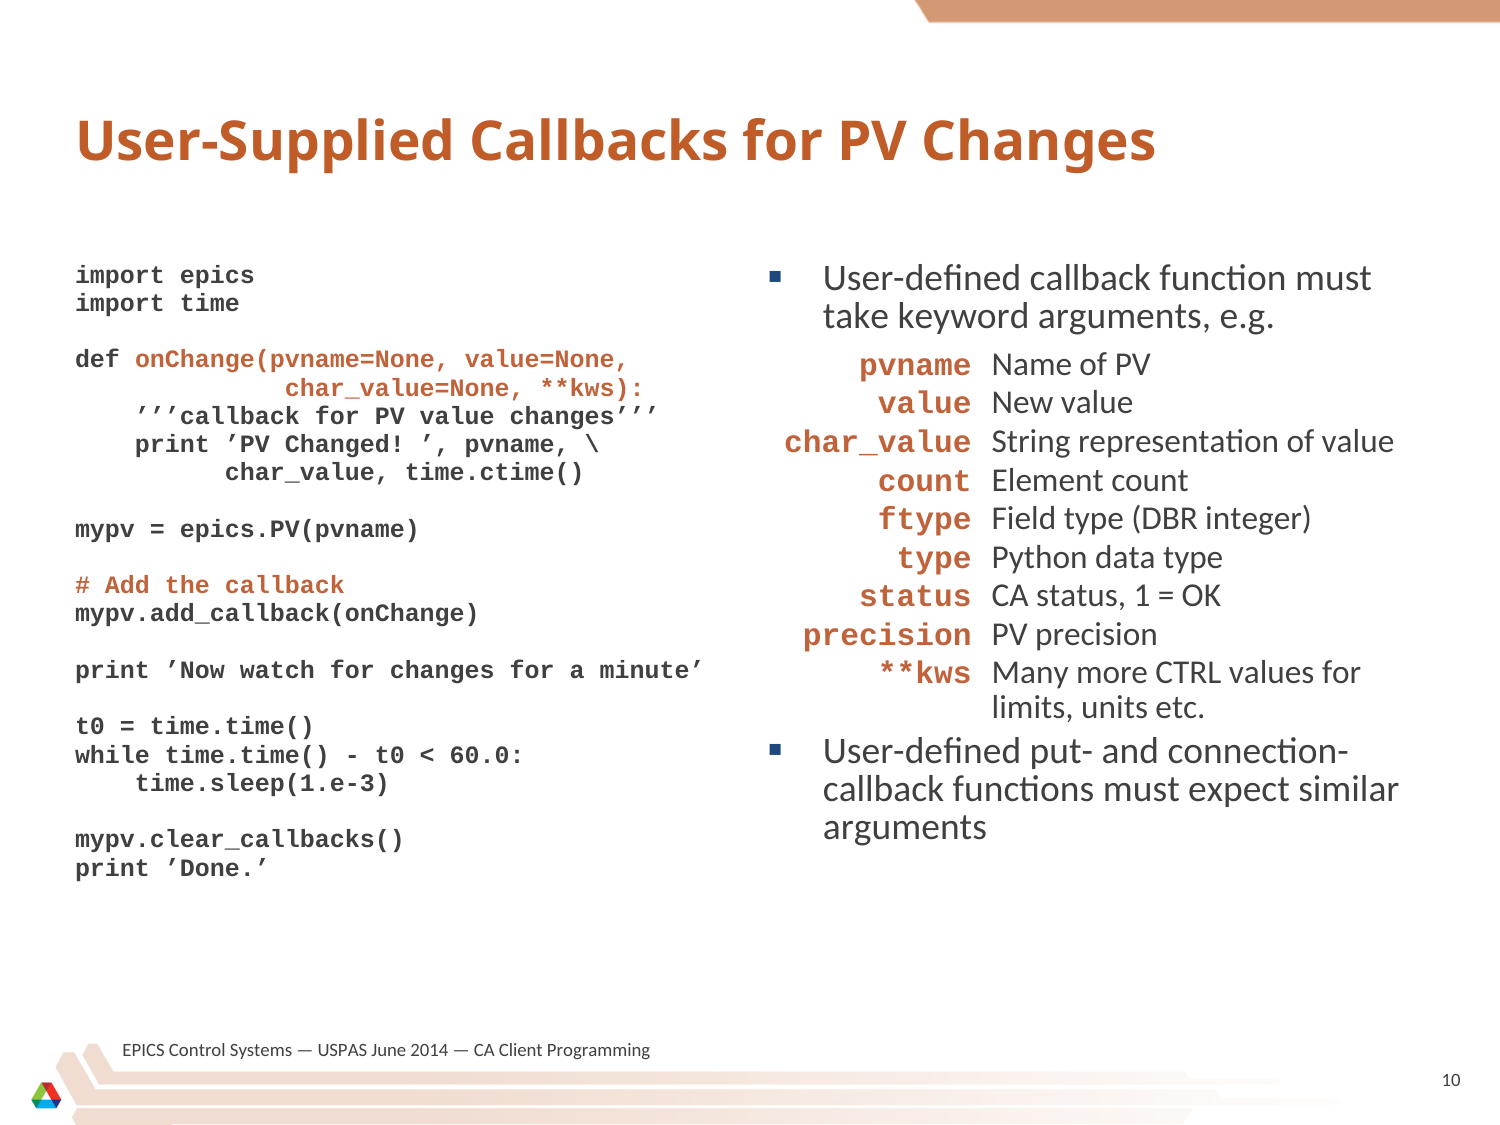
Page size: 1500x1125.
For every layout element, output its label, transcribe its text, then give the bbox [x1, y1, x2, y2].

title User-Supplied Callbacks for PV Changes [75, 45, 1426, 233]
picture [0, 0, 1500, 24]
list User-defined callback function must take keyword arguments, e.g. pvname Name of PV value New value char_value String representation of value count Element count ftype Field type (DBR integer) type Python data type status CA status, 1 = OK precision PV precision **kws Many more CTRL values for limits, units etc. User-defined put- and connection- callback functions must expect similar arguments [766, 262, 1426, 951]
picture [0, 1037, 1500, 1125]
list import epics import time def onChange(pvname=None, value=None, char_value=None, **kws): ’’’callback for PV value changes’’’ print ’PV Changed! ’, pvname, \ char_value, time.ctime() mypv = epics.PV(pvname) # Add the callback mypv.add_callback(onChange) print ’Now watch for changes for a minute’ t0 = time.time() while time.time() - t0 < 60.0: time.sleep(1.e-3) mypv.clear_callbacks() print ’Done.’ [75, 262, 734, 916]
